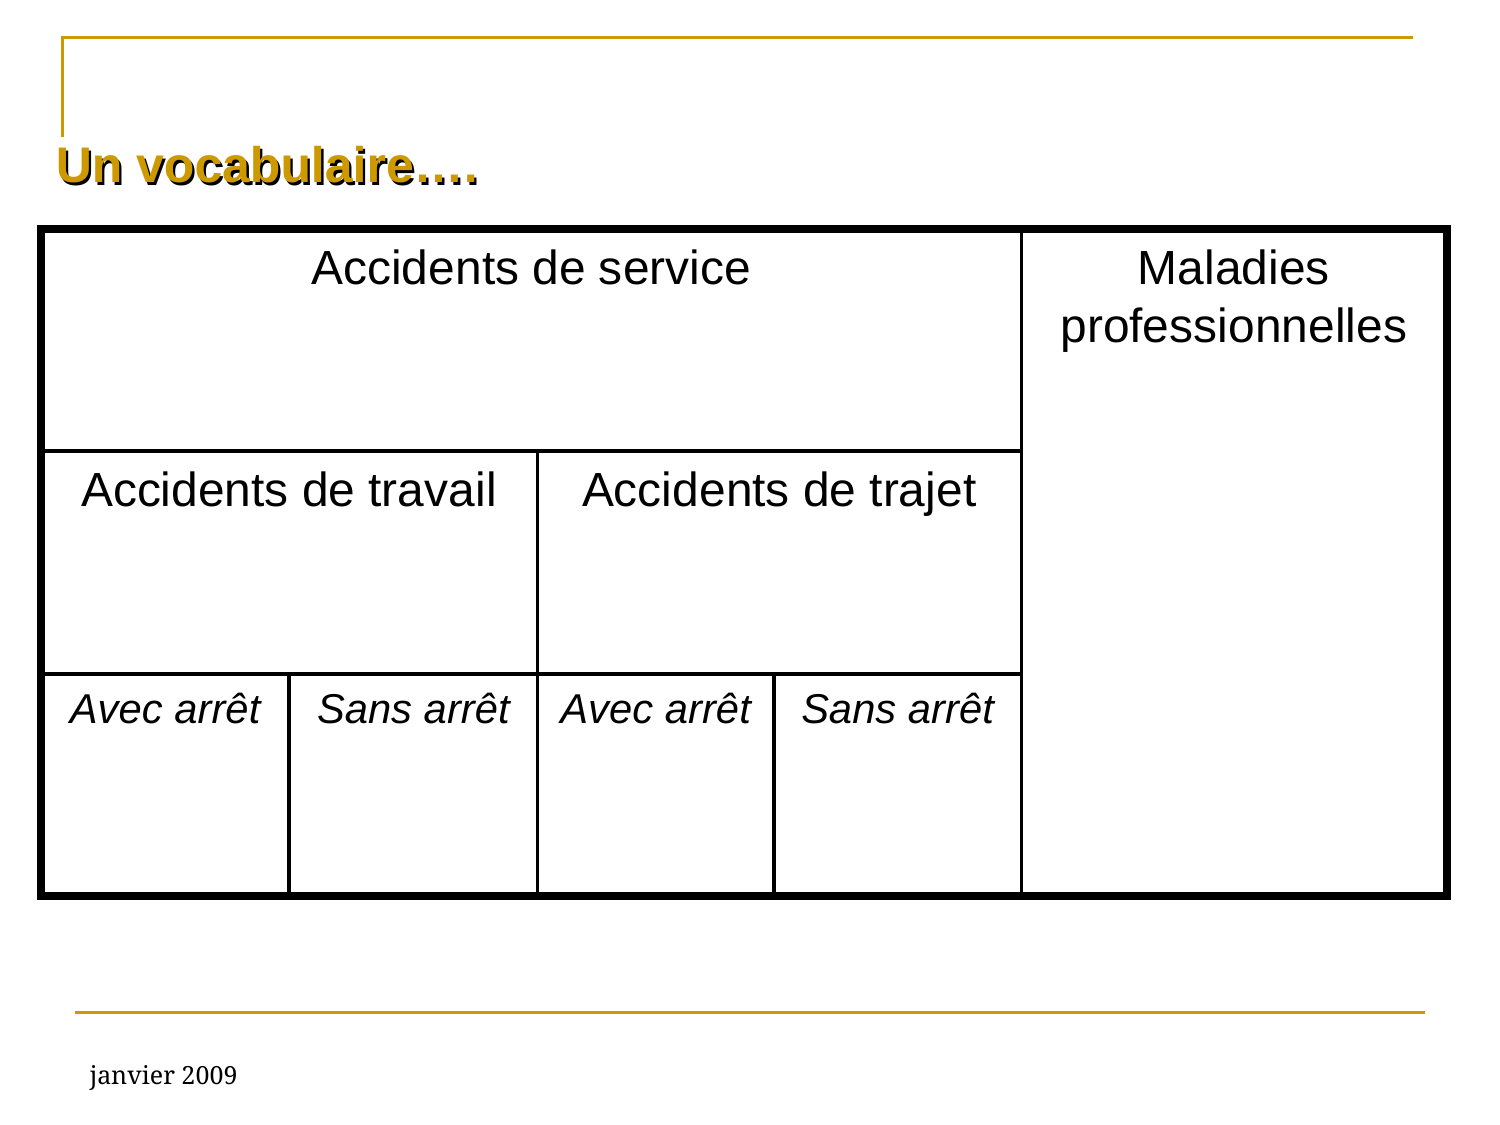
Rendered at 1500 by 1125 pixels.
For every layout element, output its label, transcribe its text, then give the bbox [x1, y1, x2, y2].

table_cell Avec arrêt [539, 676, 772, 892]
text_box Un vocabulaire…. [41, 125, 1317, 201]
table_cell Avec arrêt [45, 676, 287, 892]
table_cell Accidents de trajet [539, 453, 1020, 672]
table_header Maladies professionnelles [1023, 233, 1443, 892]
table_header Accidents de service [45, 233, 1020, 449]
table_cell Sans arrêt [291, 676, 536, 892]
table_cell Accidents de travail [45, 453, 536, 672]
table_cell Sans arrêt [776, 676, 1020, 892]
